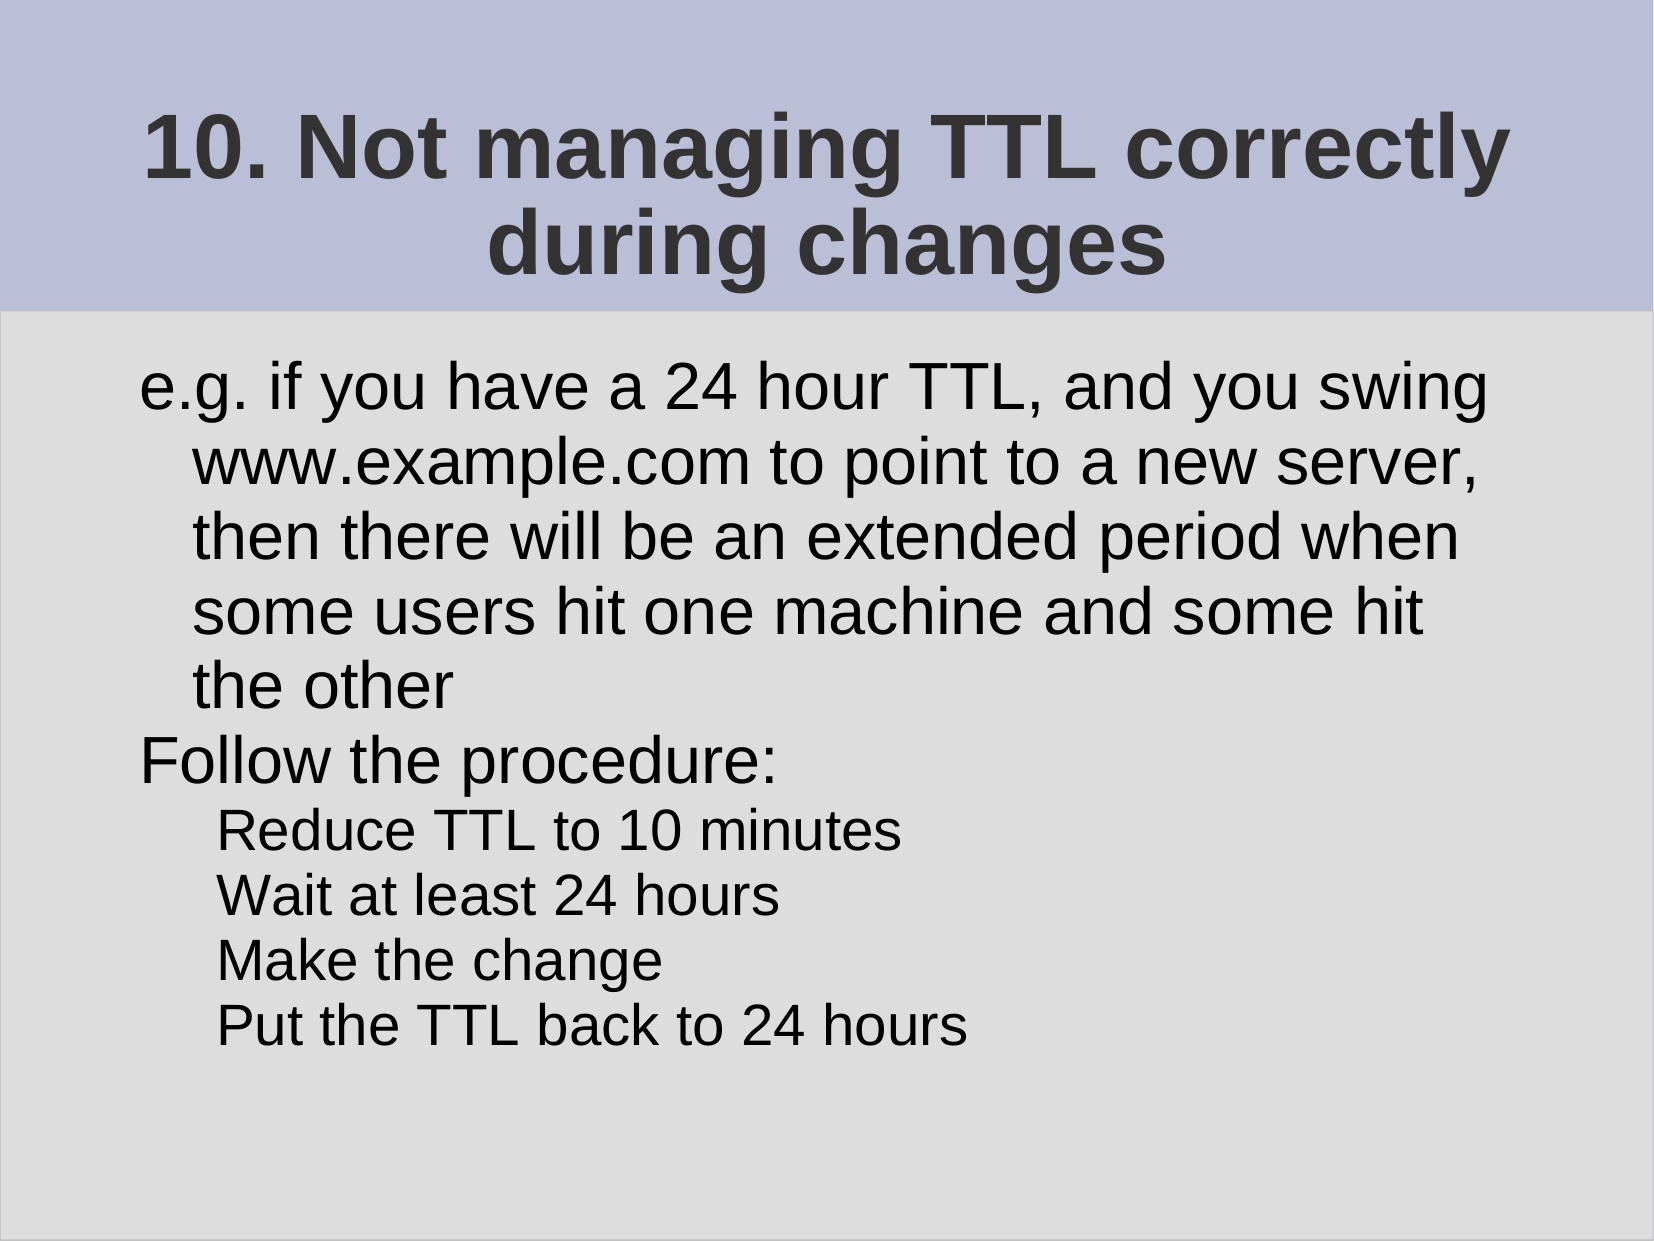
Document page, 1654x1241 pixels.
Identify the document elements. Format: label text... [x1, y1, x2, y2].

title 10. Not managing TTL correctly during changes [121, 89, 1534, 301]
list e.g. if you have a 24 hour TTL, and you swing www.example.com to point to a new server, then there will be an extended period when some users hit one machine and some hit the other Follow the procedure: Reduce TTL to 10 minutes Wait at least 24 hours Make the change Put the TTL back to 24 hours [121, 344, 1534, 1127]
